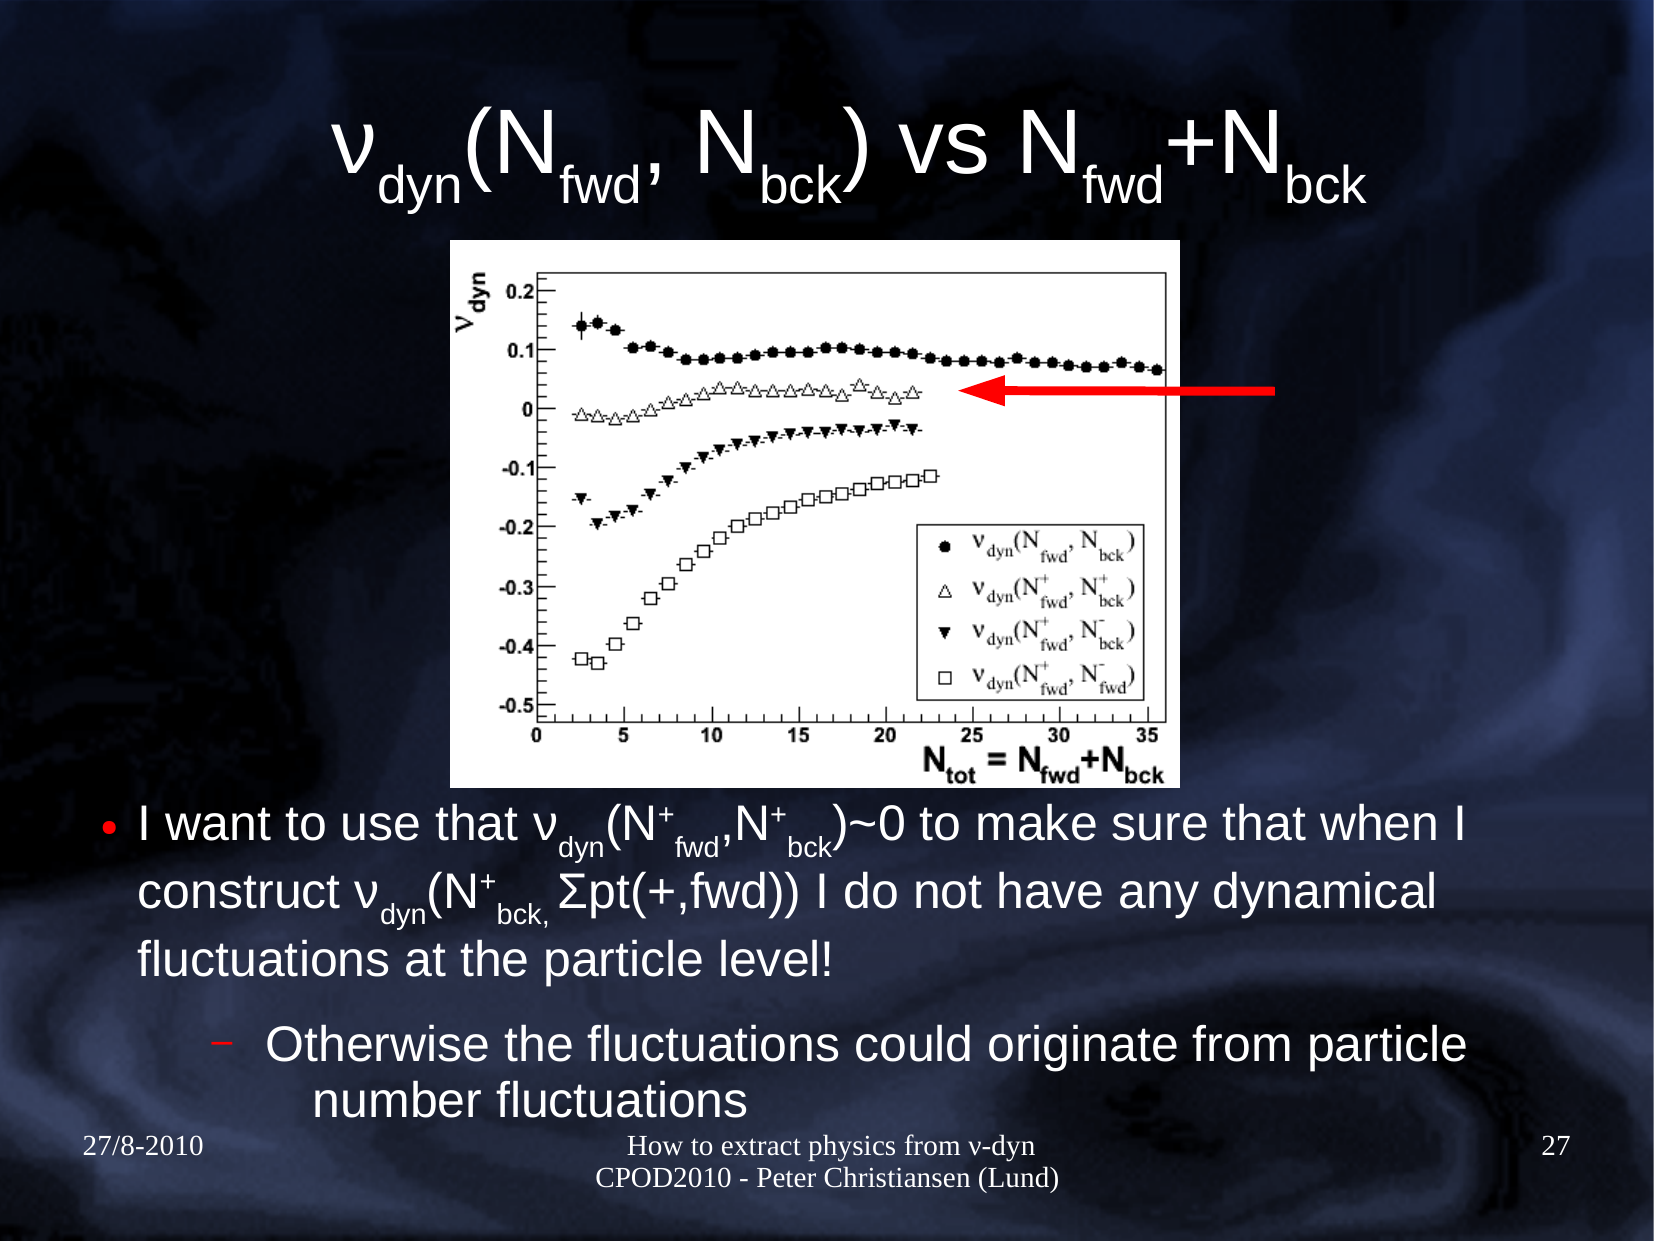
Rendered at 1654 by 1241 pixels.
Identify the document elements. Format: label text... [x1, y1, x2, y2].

picture [0, 0, 1654, 1241]
list I want to use that νdyn(N+fwd,N+bck)~0 to make sure that when I construct νdyn(N+bck, Σpt(+,fwd)) I do not have any dynamical fluctuations at the particle level! Otherwise the fluctuations could originate from particle number fluctuations [82, 795, 1571, 1128]
title νdyn(Nfwd, Nbck) vs Nfwd+Nbck [82, 56, 1571, 250]
